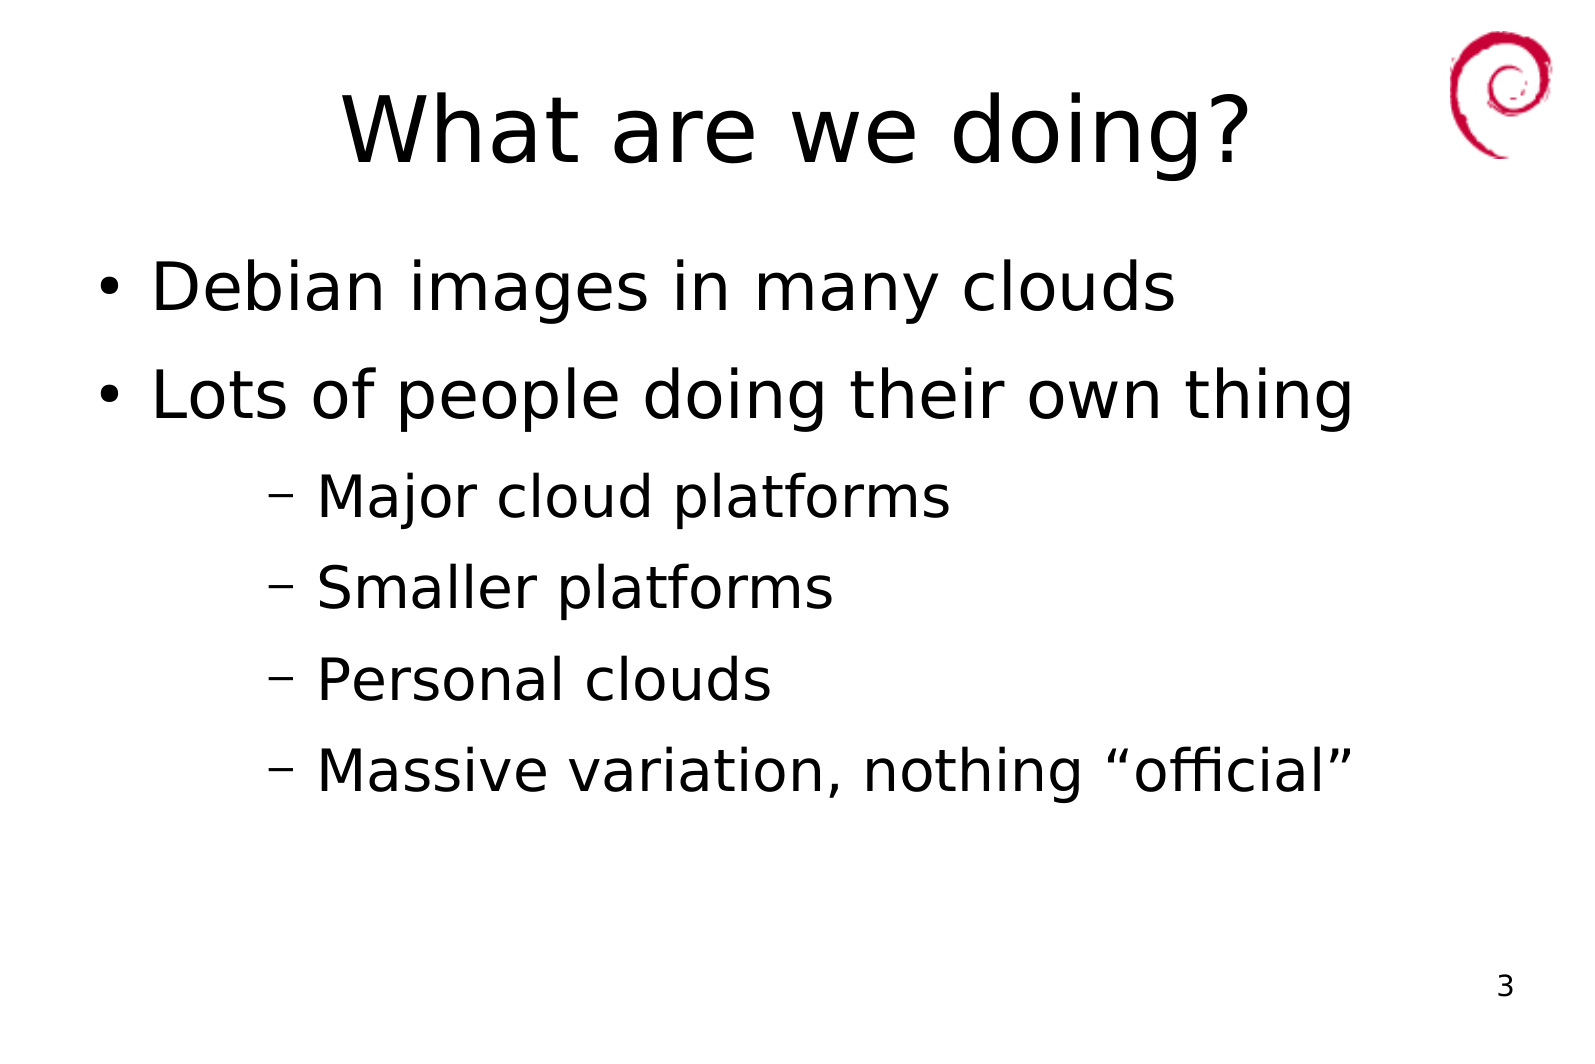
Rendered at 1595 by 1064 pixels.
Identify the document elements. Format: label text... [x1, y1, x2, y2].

list Debian images in many clouds Lots of people doing their own thing Major cloud platforms Smaller platforms Personal clouds Massive variation, nothing “official” [79, 248, 1515, 951]
title What are we doing? [79, 42, 1515, 220]
picture [1450, 31, 1555, 159]
